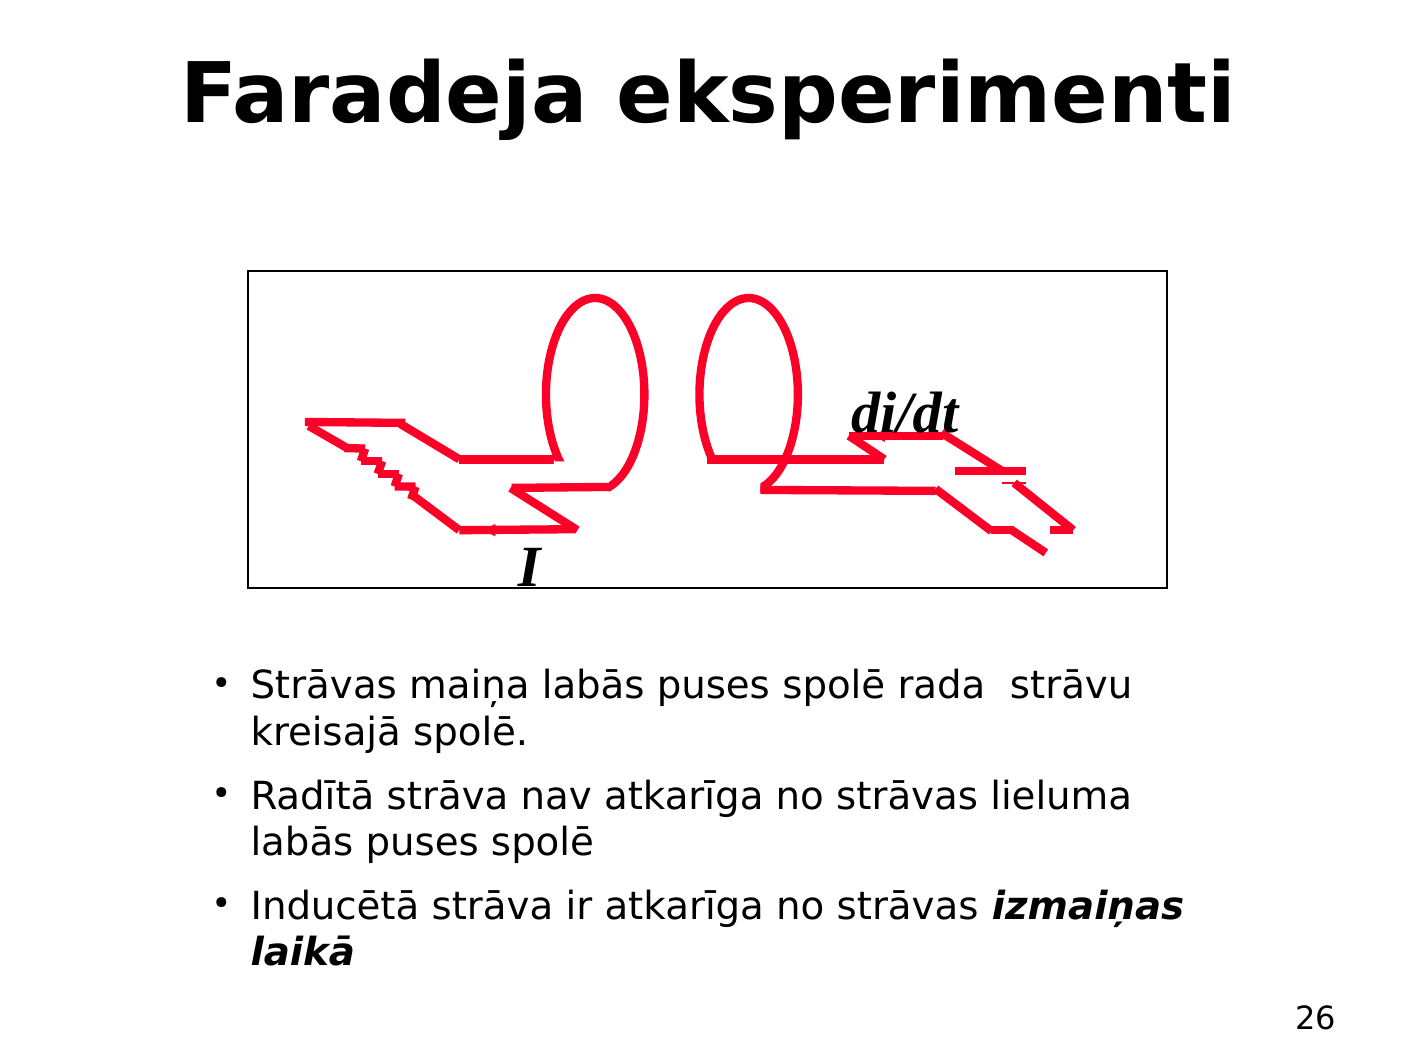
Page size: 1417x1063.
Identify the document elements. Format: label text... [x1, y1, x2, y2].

text_box I [503, 520, 556, 606]
text_box [247, 271, 1167, 589]
title Faradeja eksperimenti [106, 0, 1311, 178]
text_box [321, 303, 640, 526]
text_box di/dt [836, 367, 974, 452]
list Strāvas maiņa labās puses spolē rada strāvu kreisajā spolē. Radītā strāva nav atkarīga no strāvas lieluma labās puses spolē Inducētā strāva ir atkarīga no strāvas izmaiņas laikā [187, 652, 1244, 984]
